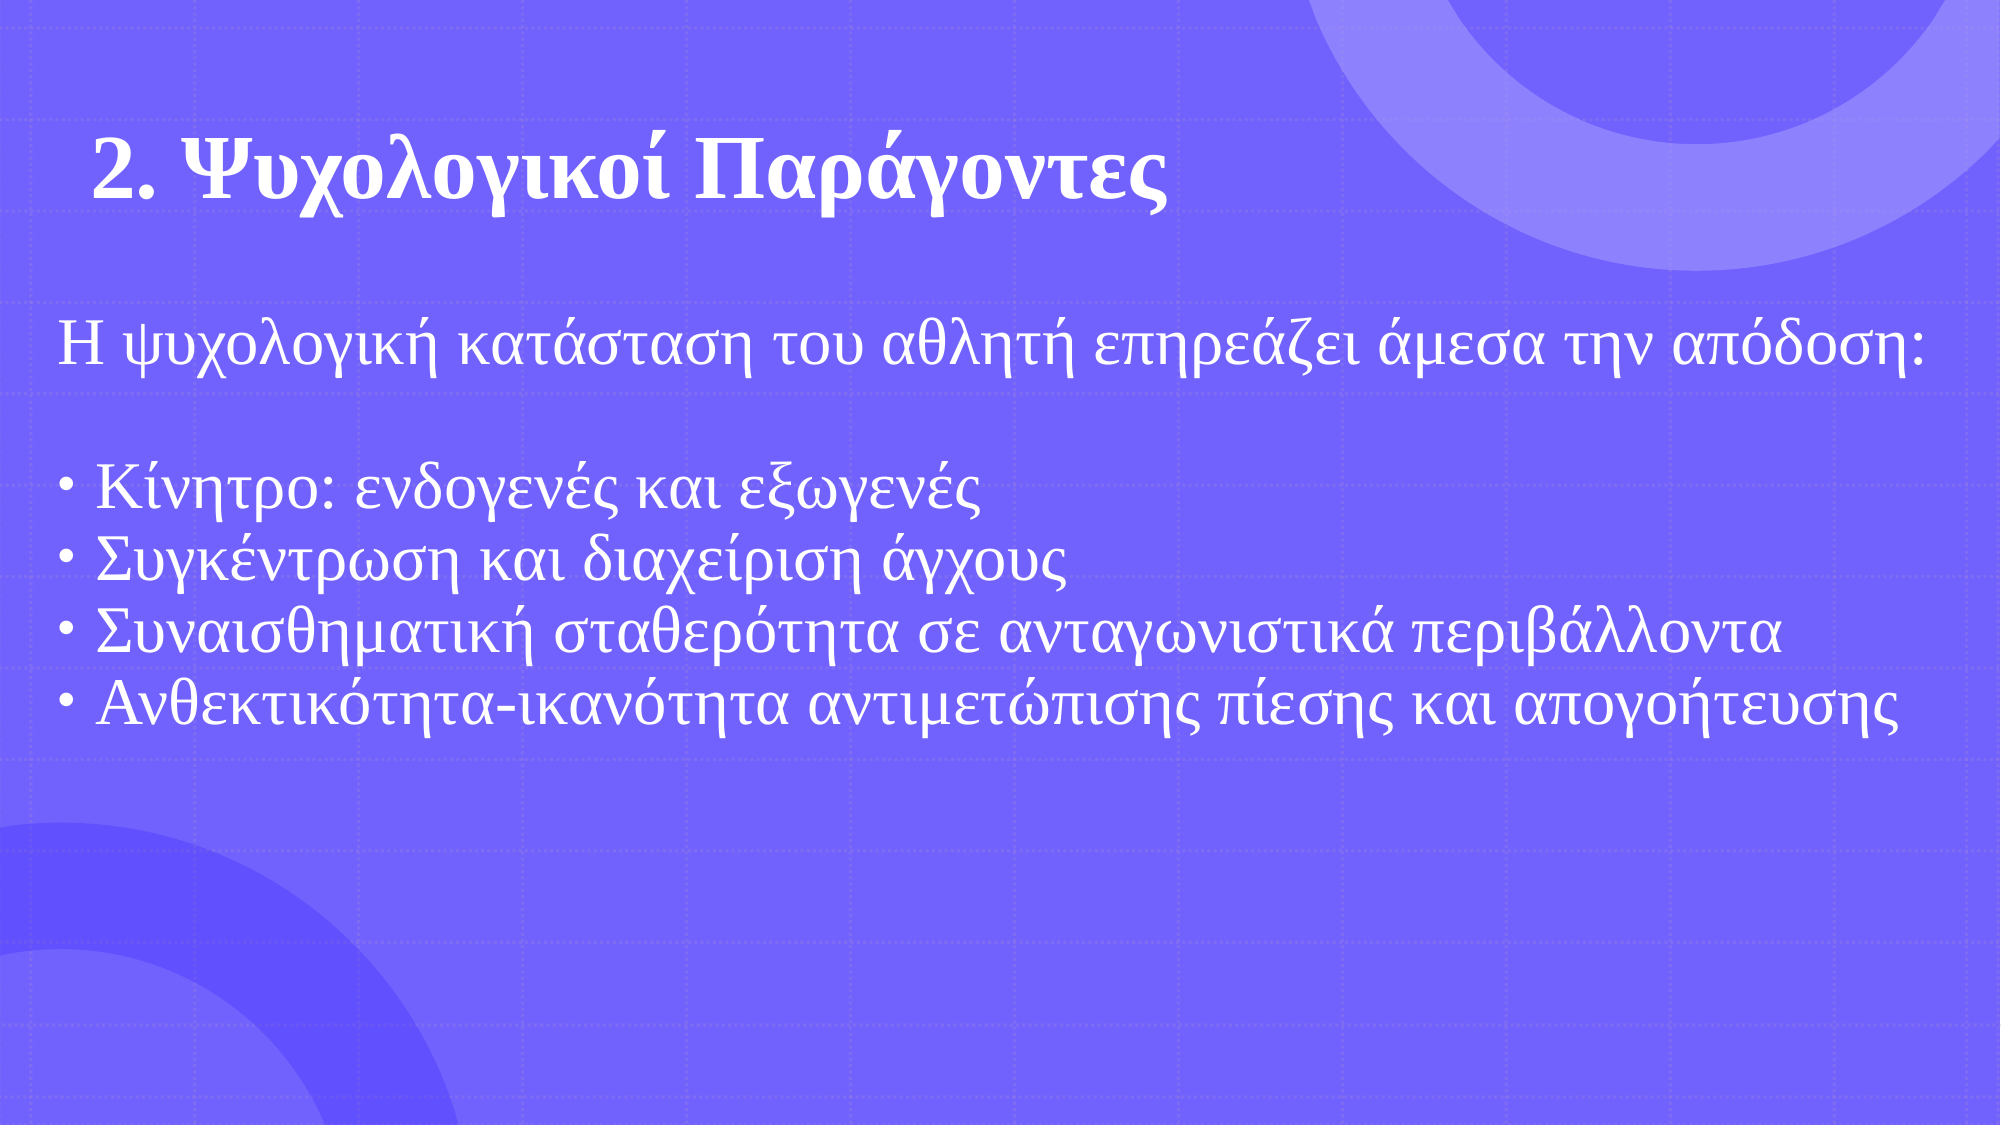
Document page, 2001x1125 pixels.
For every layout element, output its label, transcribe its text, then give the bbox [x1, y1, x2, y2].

list Η ψυχολογική κατάσταση του αθλητή επηρεάζει άμεσα την απόδοση: Κίνητρο: ενδογενές και εξωγενές Συγκέντρωση και διαχείριση άγχους Συναισθηματική σταθερότητα σε ανταγωνιστικά περιβάλλοντα Ανθεκτικότητα-ικανότητα αντιμετώπισης πίεσης και απογοήτευσης [42, 299, 1948, 1014]
title 2. Ψυχολογικοί Παράγοντες [75, 59, 1835, 278]
